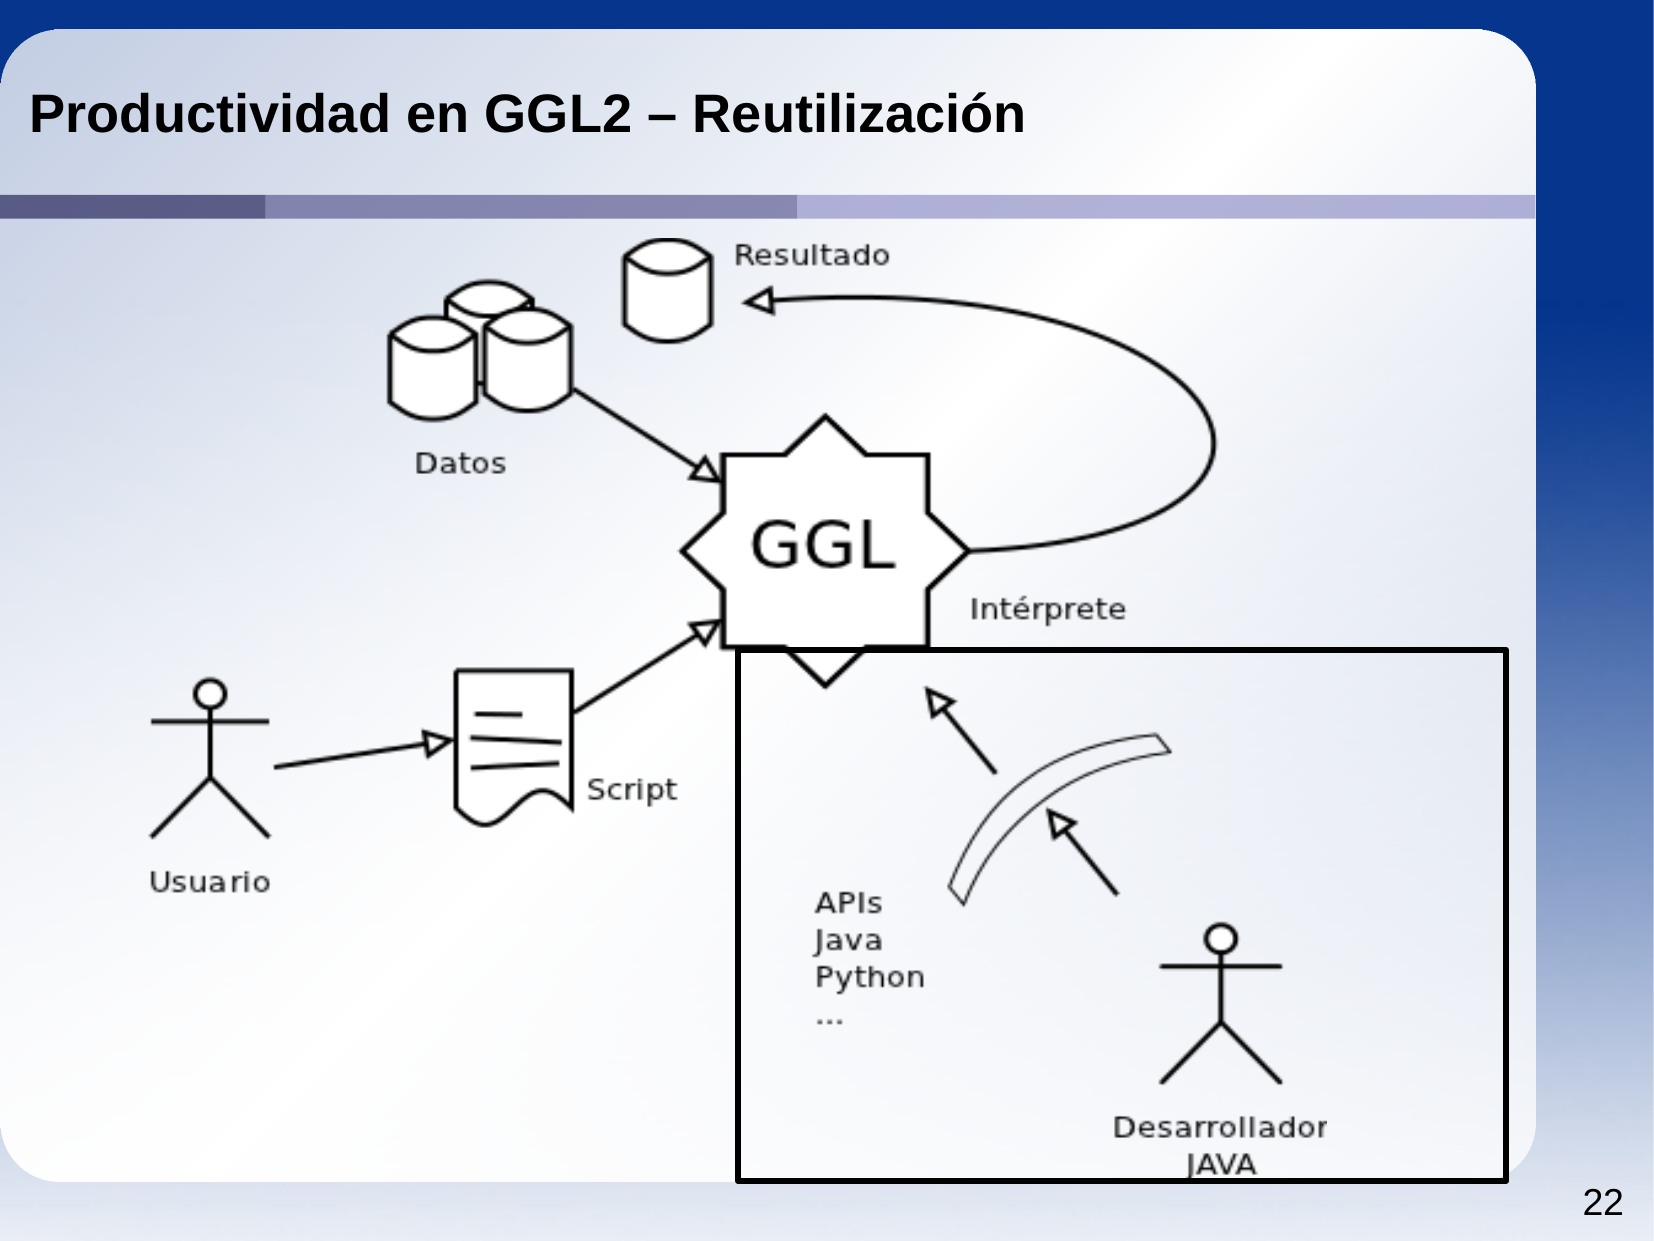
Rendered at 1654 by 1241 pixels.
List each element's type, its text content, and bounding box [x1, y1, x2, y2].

title Productividad en GGL2 – Reutilización [29, 49, 1506, 178]
picture [741, 653, 1327, 1178]
picture [0, 0, 1654, 1241]
